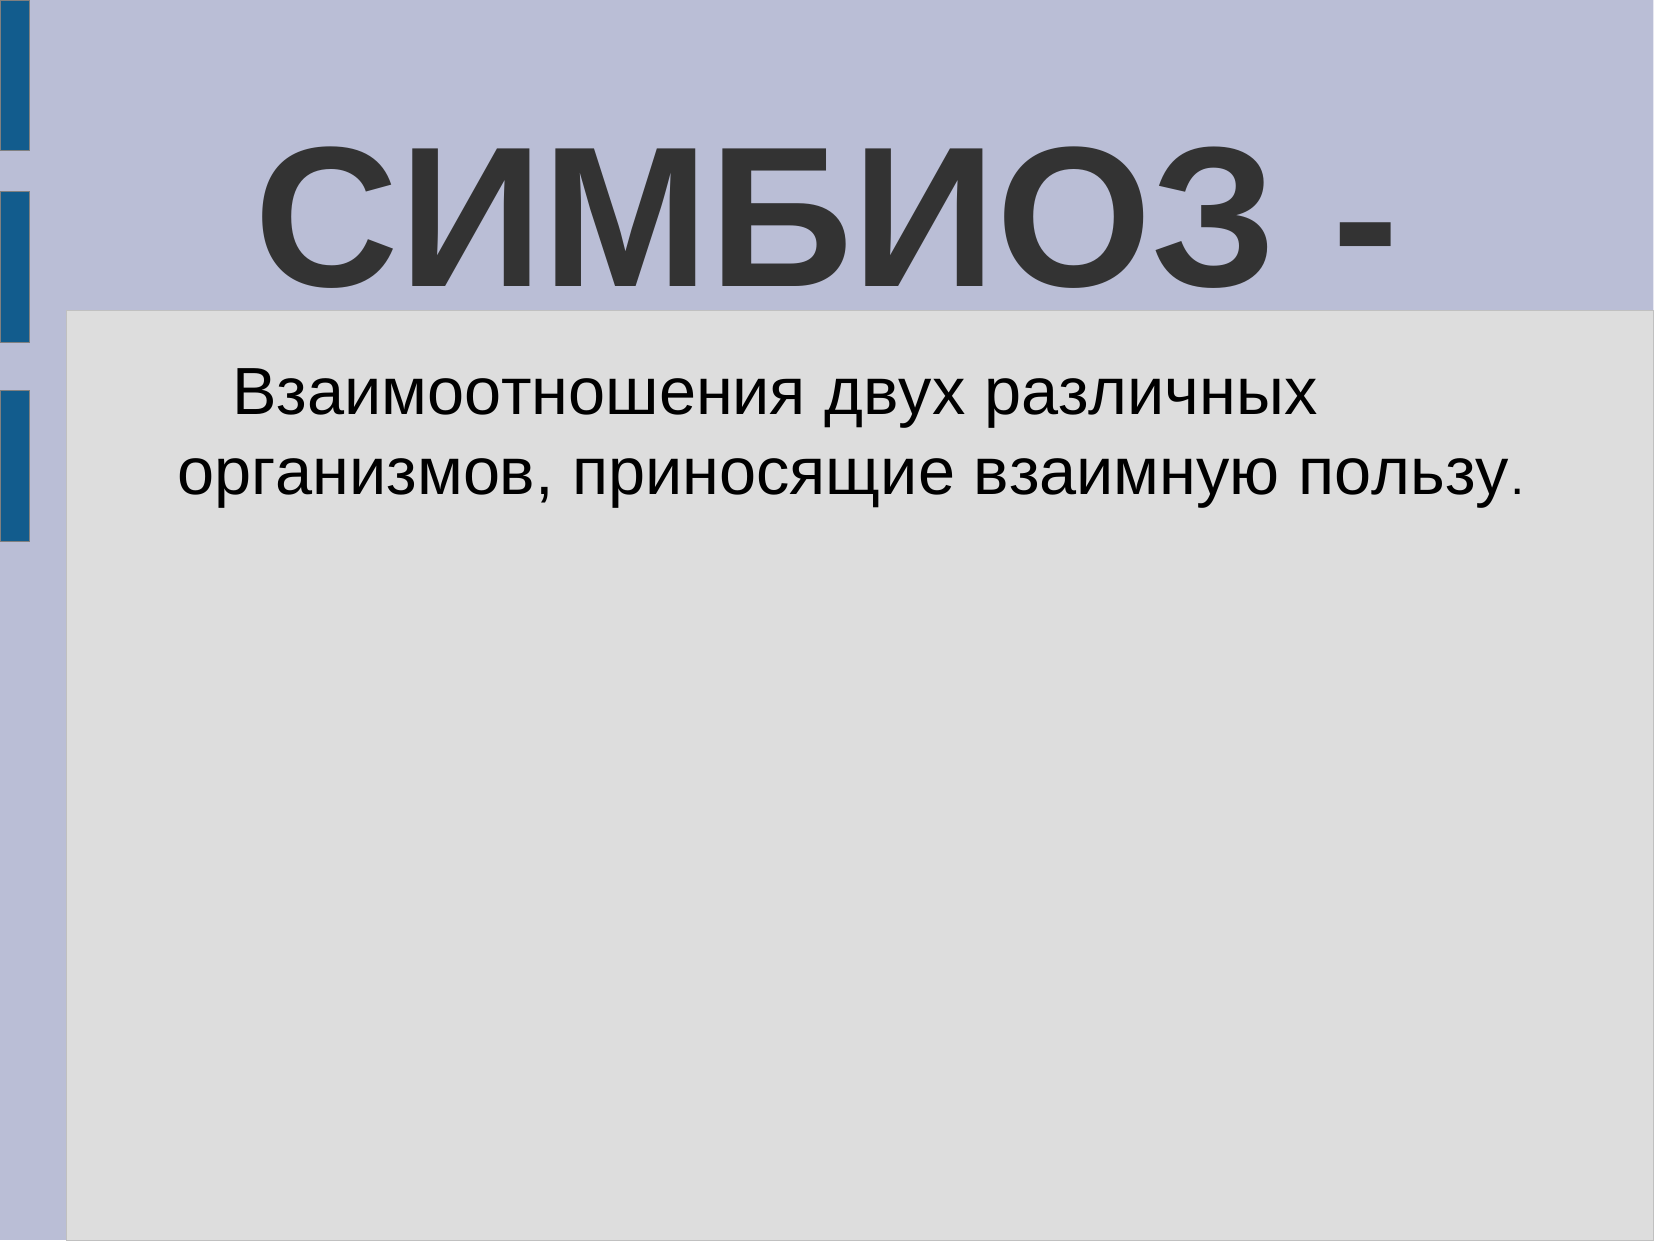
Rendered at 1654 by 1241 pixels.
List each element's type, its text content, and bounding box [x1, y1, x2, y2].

title СИМБИОЗ - [121, 92, 1534, 321]
list Взаимоотношения двух различных организмов, приносящие взаимную пользу. [121, 344, 1534, 1126]
